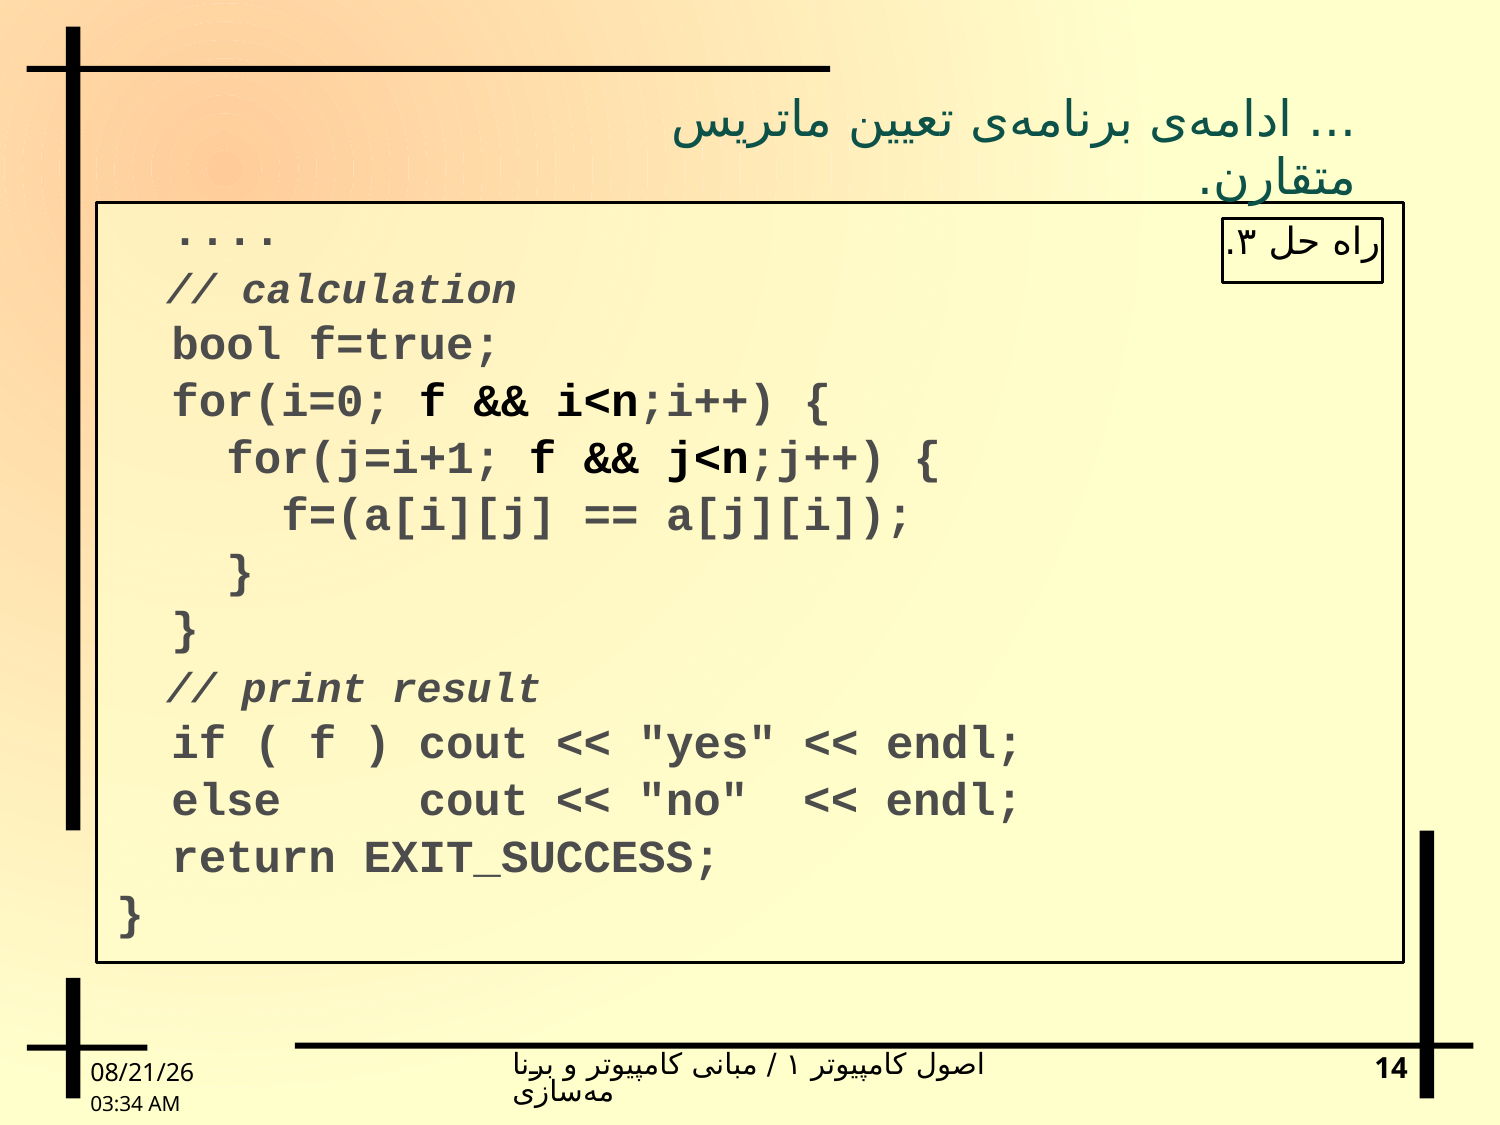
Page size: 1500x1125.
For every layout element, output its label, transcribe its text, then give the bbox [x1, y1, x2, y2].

list راه حل ۳. [1222, 218, 1383, 283]
list ... ادامه‌ی برنامه‌ی تعیین ماتریس متقارن. [637, 89, 1410, 169]
list .... // calculation bool f=true; for(i=0; f && i<n;i++) { for(j=i+1; f && j<n;j++) { f=(a[i][j] == a[j][i]); } } // print result if ( f ) cout << "yes" << endl; else cout << "no" << endl; return EXIT_SUCCESS; } [96, 202, 1404, 963]
